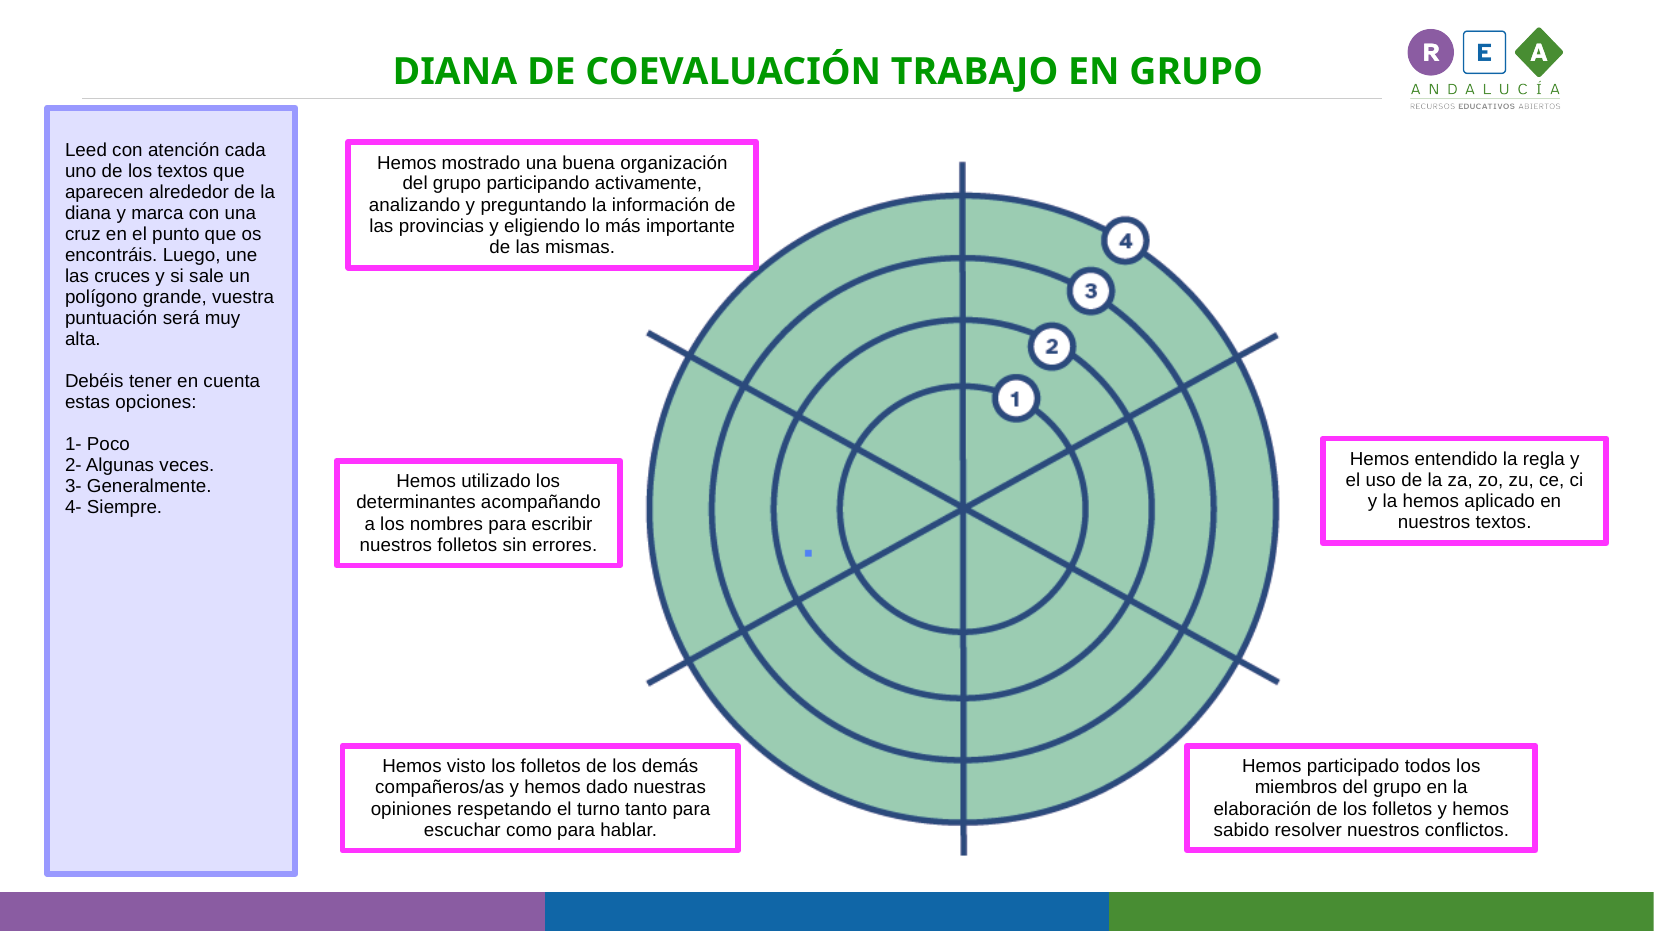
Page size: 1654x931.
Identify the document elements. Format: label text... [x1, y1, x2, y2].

text_box Hemos utilizado los determinantes acompañando a los nombres para escribir nuestros folletos sin errores. [336, 460, 621, 566]
text_box Hemos mostrado una buena organización del grupo participando activamente, analizando y preguntando la información de las provincias y eligiendo lo más importante de las mismas. [348, 141, 756, 268]
picture [620, 147, 1312, 872]
text_box Hemos participado todos los miembros del grupo en la elaboración de los folletos y hemos sabido resolver nuestros conflictos. [1187, 745, 1536, 851]
text_box Hemos visto los folletos de los demás compañeros/as y hemos dado nuestras opiniones respetando el turno tanto para escuchar como para hablar. [342, 745, 739, 851]
text_box DIANA DE COEVALUACIÓN TRABAJO EN GRUPO [377, 37, 1287, 95]
text_box Hemos entendido la regla y el uso de la za, zo, zu, ce, ci y la hemos aplicado en nuestros textos. [1322, 438, 1607, 544]
picture [1400, 0, 1571, 154]
text_box Leed con atención cada uno de los textos que aparecen alrededor de la diana y marca con una cruz en el punto que os encontráis. Luego, une las cruces y si sale un polígono grande, vuestra puntuación será muy alta. Debéis tener en cuenta estas opciones: 1- Poco 2- Algunas veces. 3- Generalmente. 4- Siempre. [47, 107, 296, 875]
